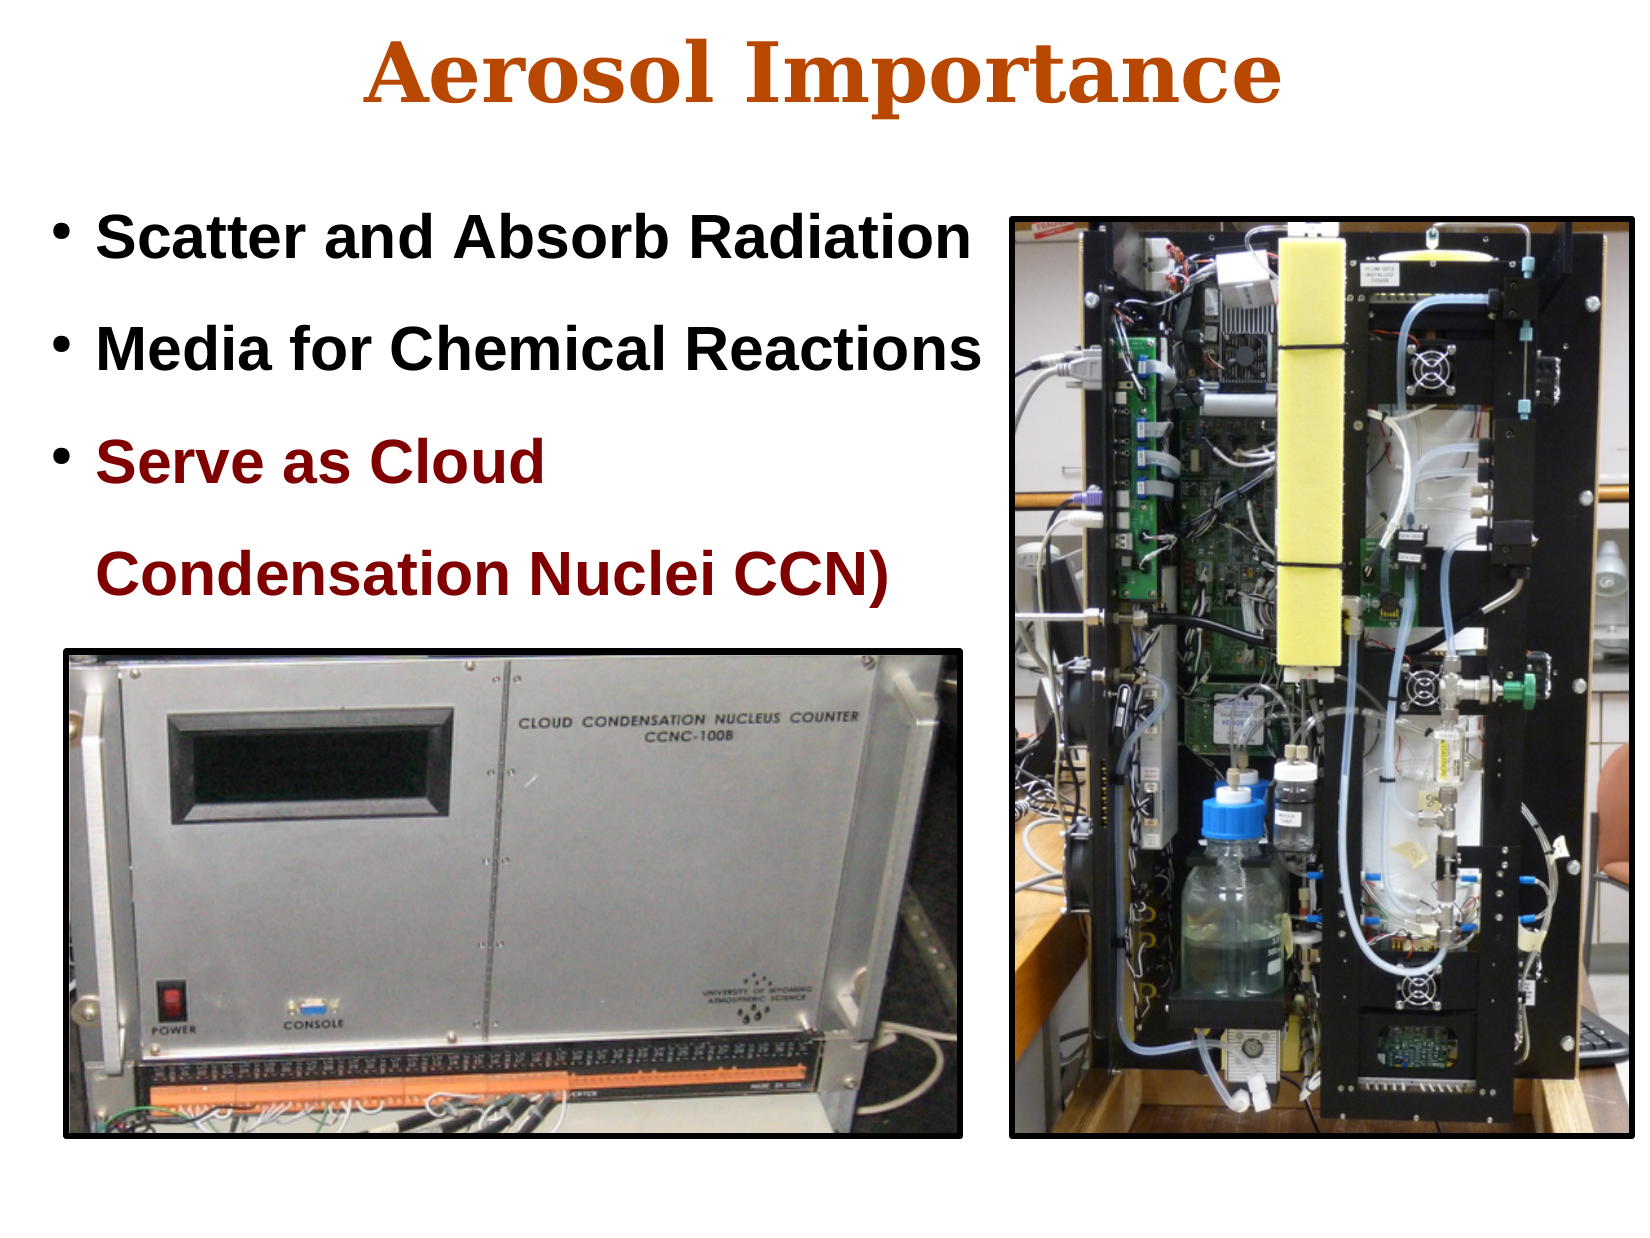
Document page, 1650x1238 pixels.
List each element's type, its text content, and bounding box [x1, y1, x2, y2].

picture [1015, 221, 1629, 1134]
text_box Scatter and Absorb Radiation Media for Chemical Reactions Serve as Cloud Condensation Nuclei CCN) [35, 151, 1011, 616]
picture [69, 654, 958, 1134]
text_box Aerosol Importance [0, 25, 1650, 122]
